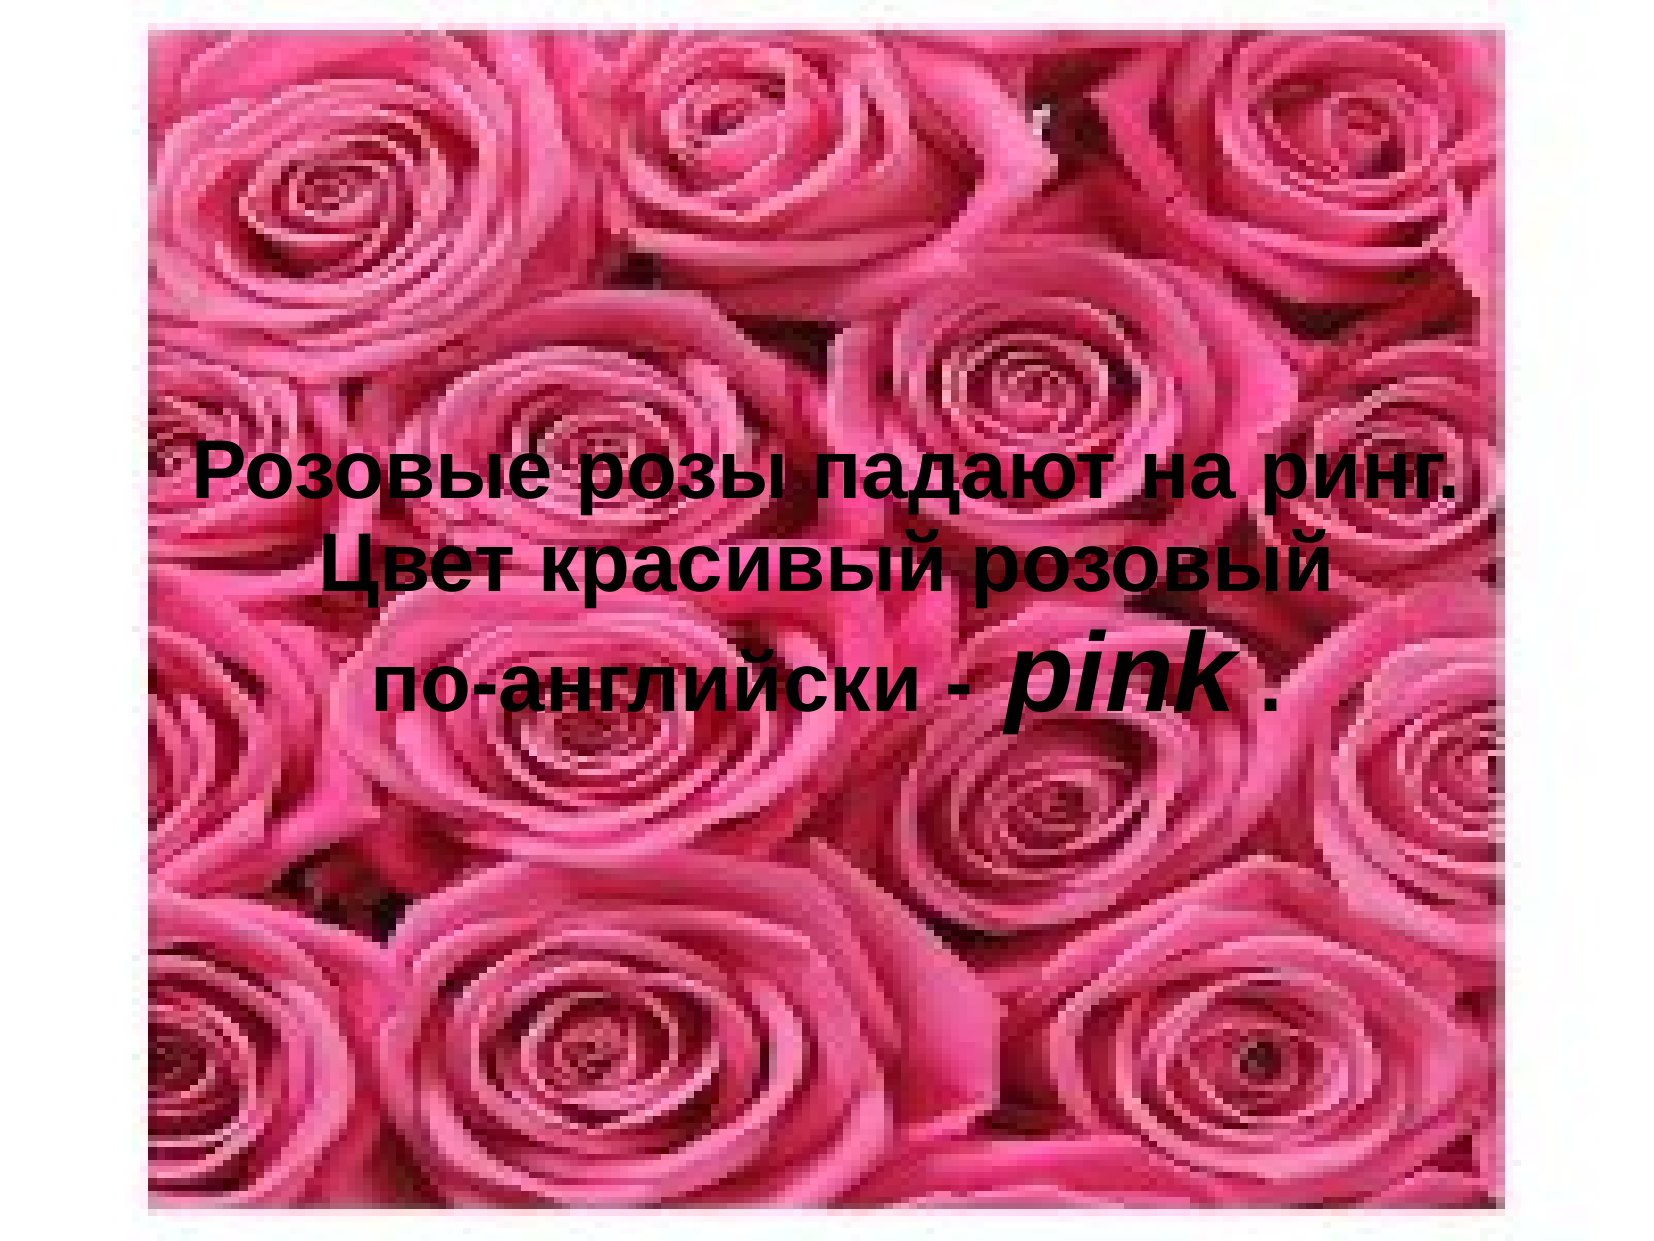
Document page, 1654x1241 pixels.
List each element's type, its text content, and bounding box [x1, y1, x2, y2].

picture [0, 0, 1654, 1241]
subtitle Розовые розы падают на ринг. Цвет красивый розовый по-английски - pink . [82, 49, 1571, 1109]
